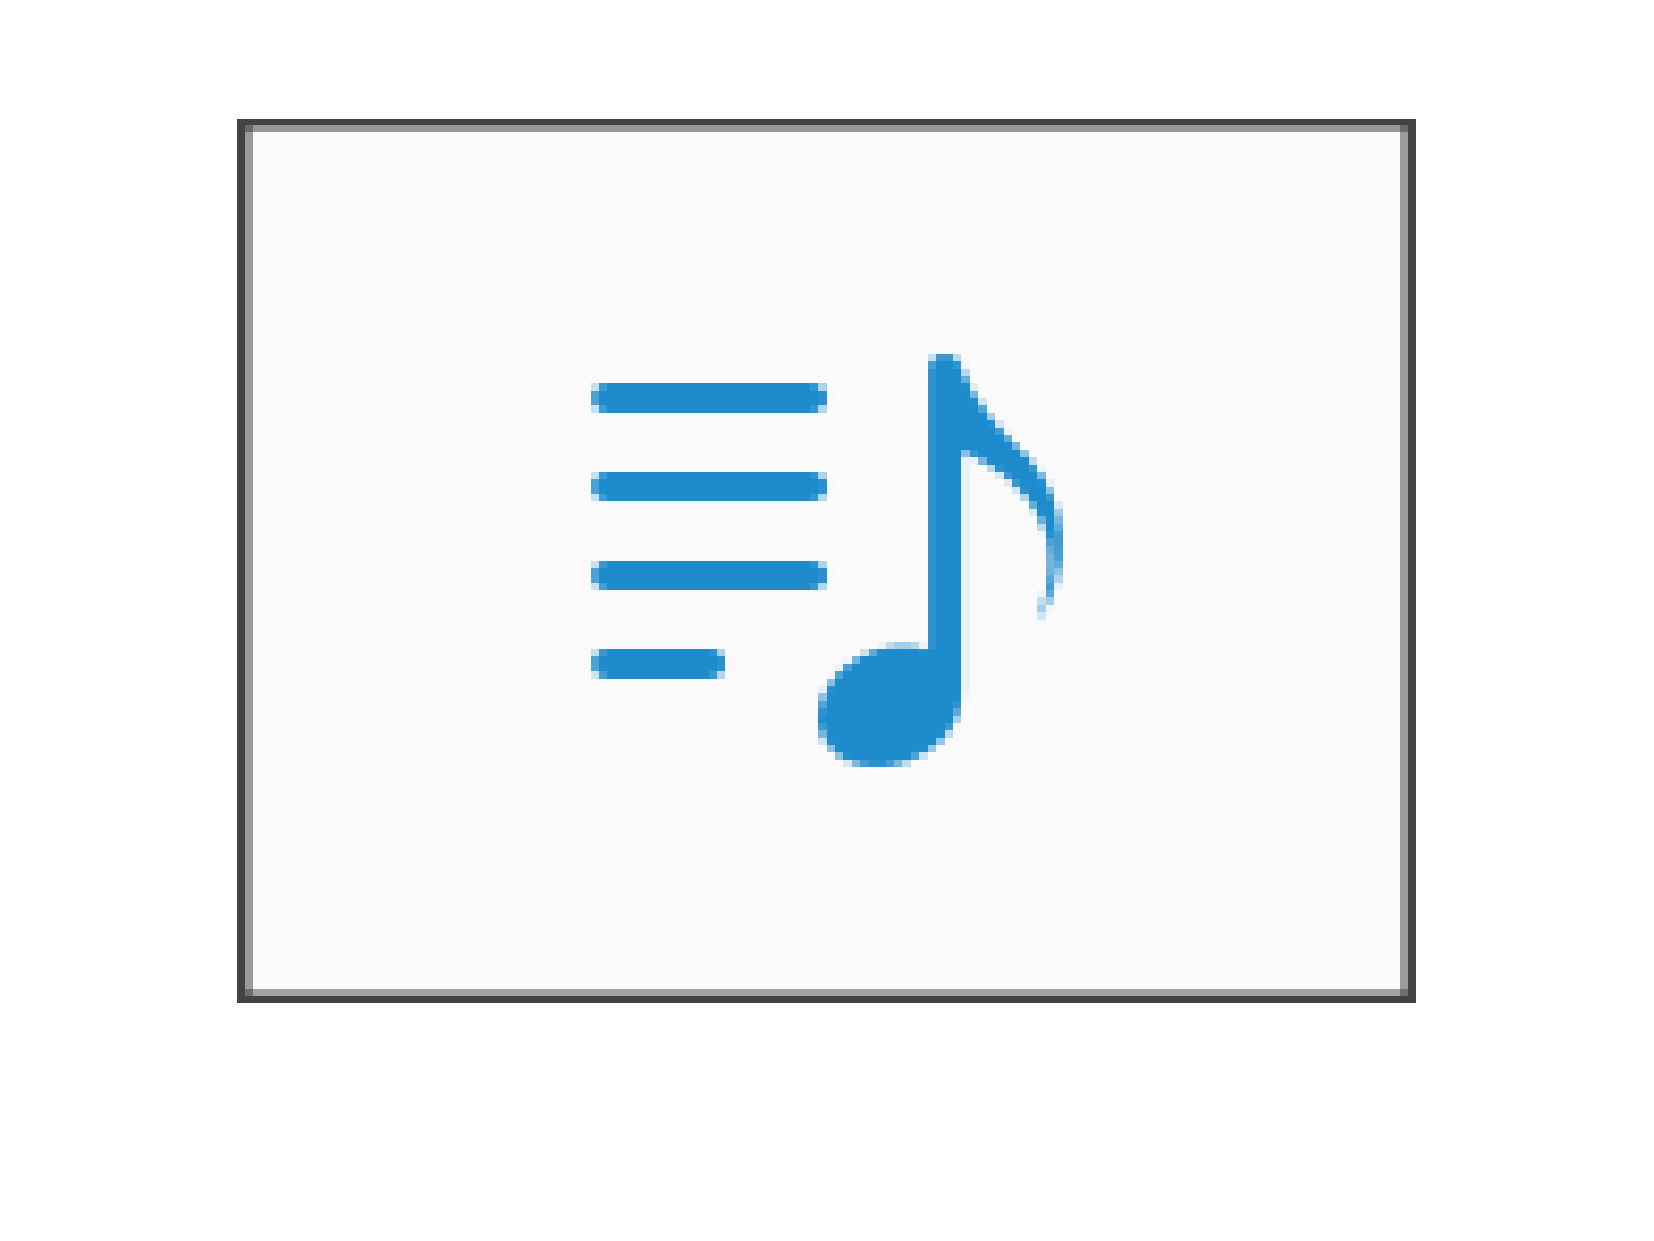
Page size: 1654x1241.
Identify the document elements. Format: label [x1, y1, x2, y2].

text_box [236, 118, 1418, 1004]
